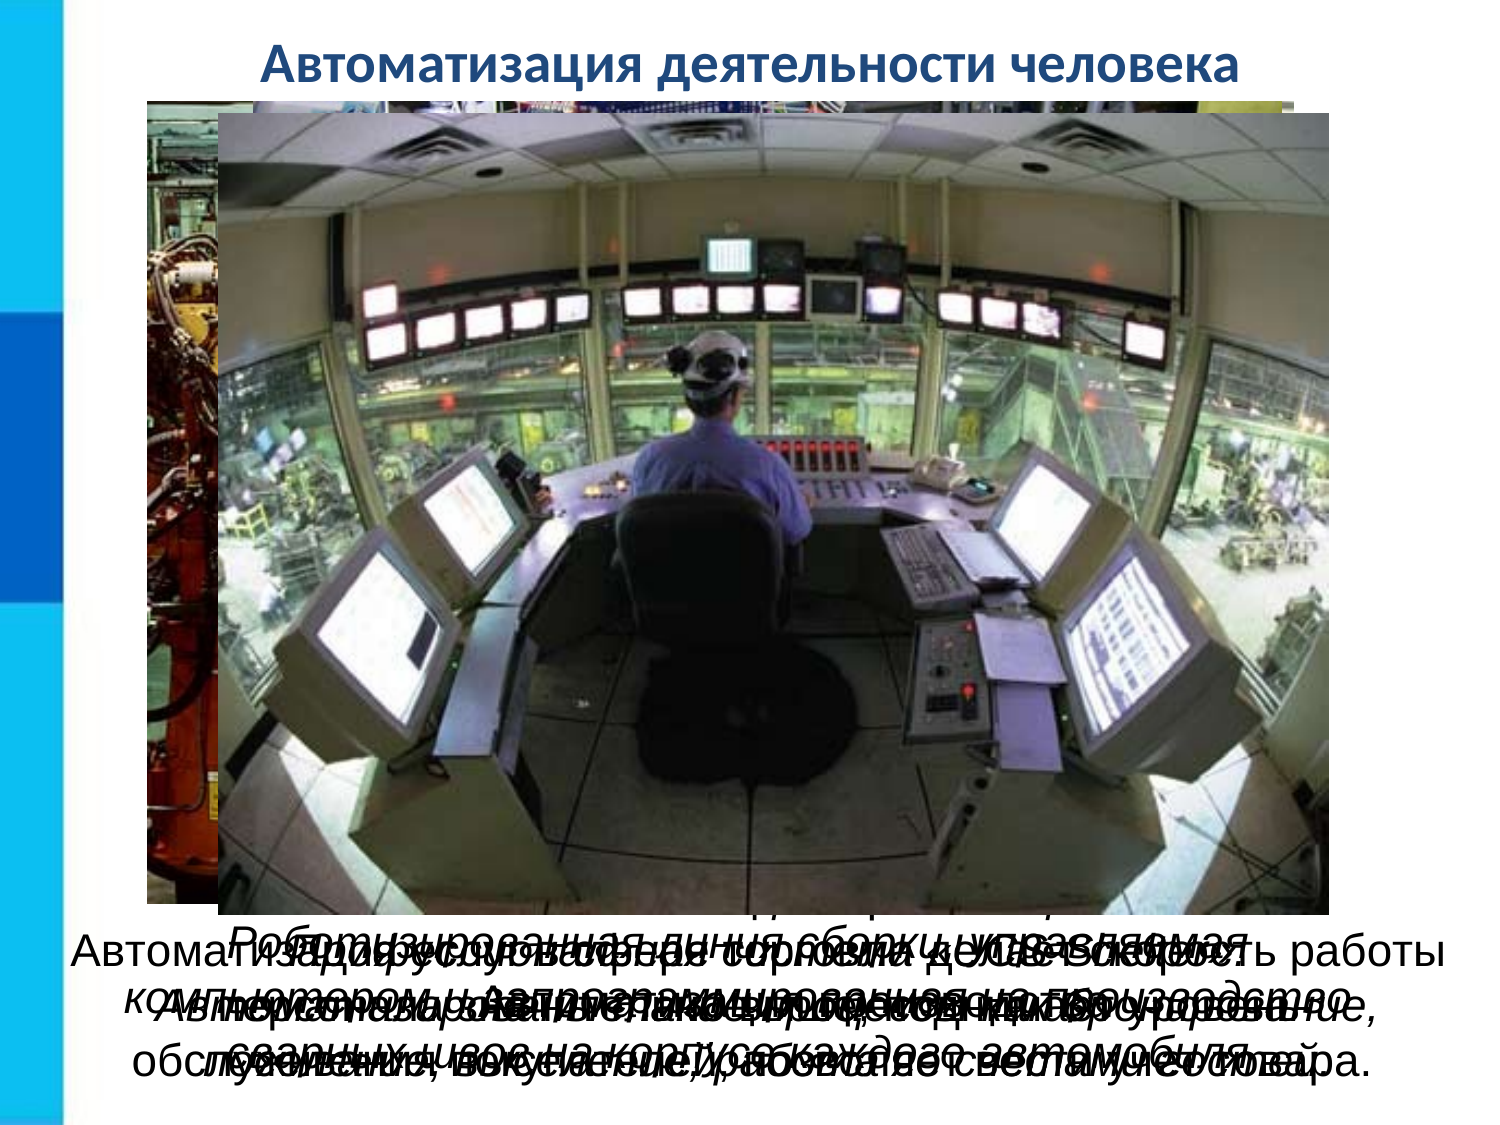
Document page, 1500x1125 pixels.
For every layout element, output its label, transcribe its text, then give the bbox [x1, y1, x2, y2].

text_box Автоматизация производства [301, 964, 1288, 1035]
text_box Автоматизация деятельности человека [76, 30, 1425, 102]
text_box Автоматизация торговли. Автоматизация услуг в сфере торговли делает скорость работы персонала значительно выше, поднимает уровень обслуживания покупателей, позволяет вести учет товара. [53, 857, 1465, 1094]
picture [0, 0, 1500, 1125]
